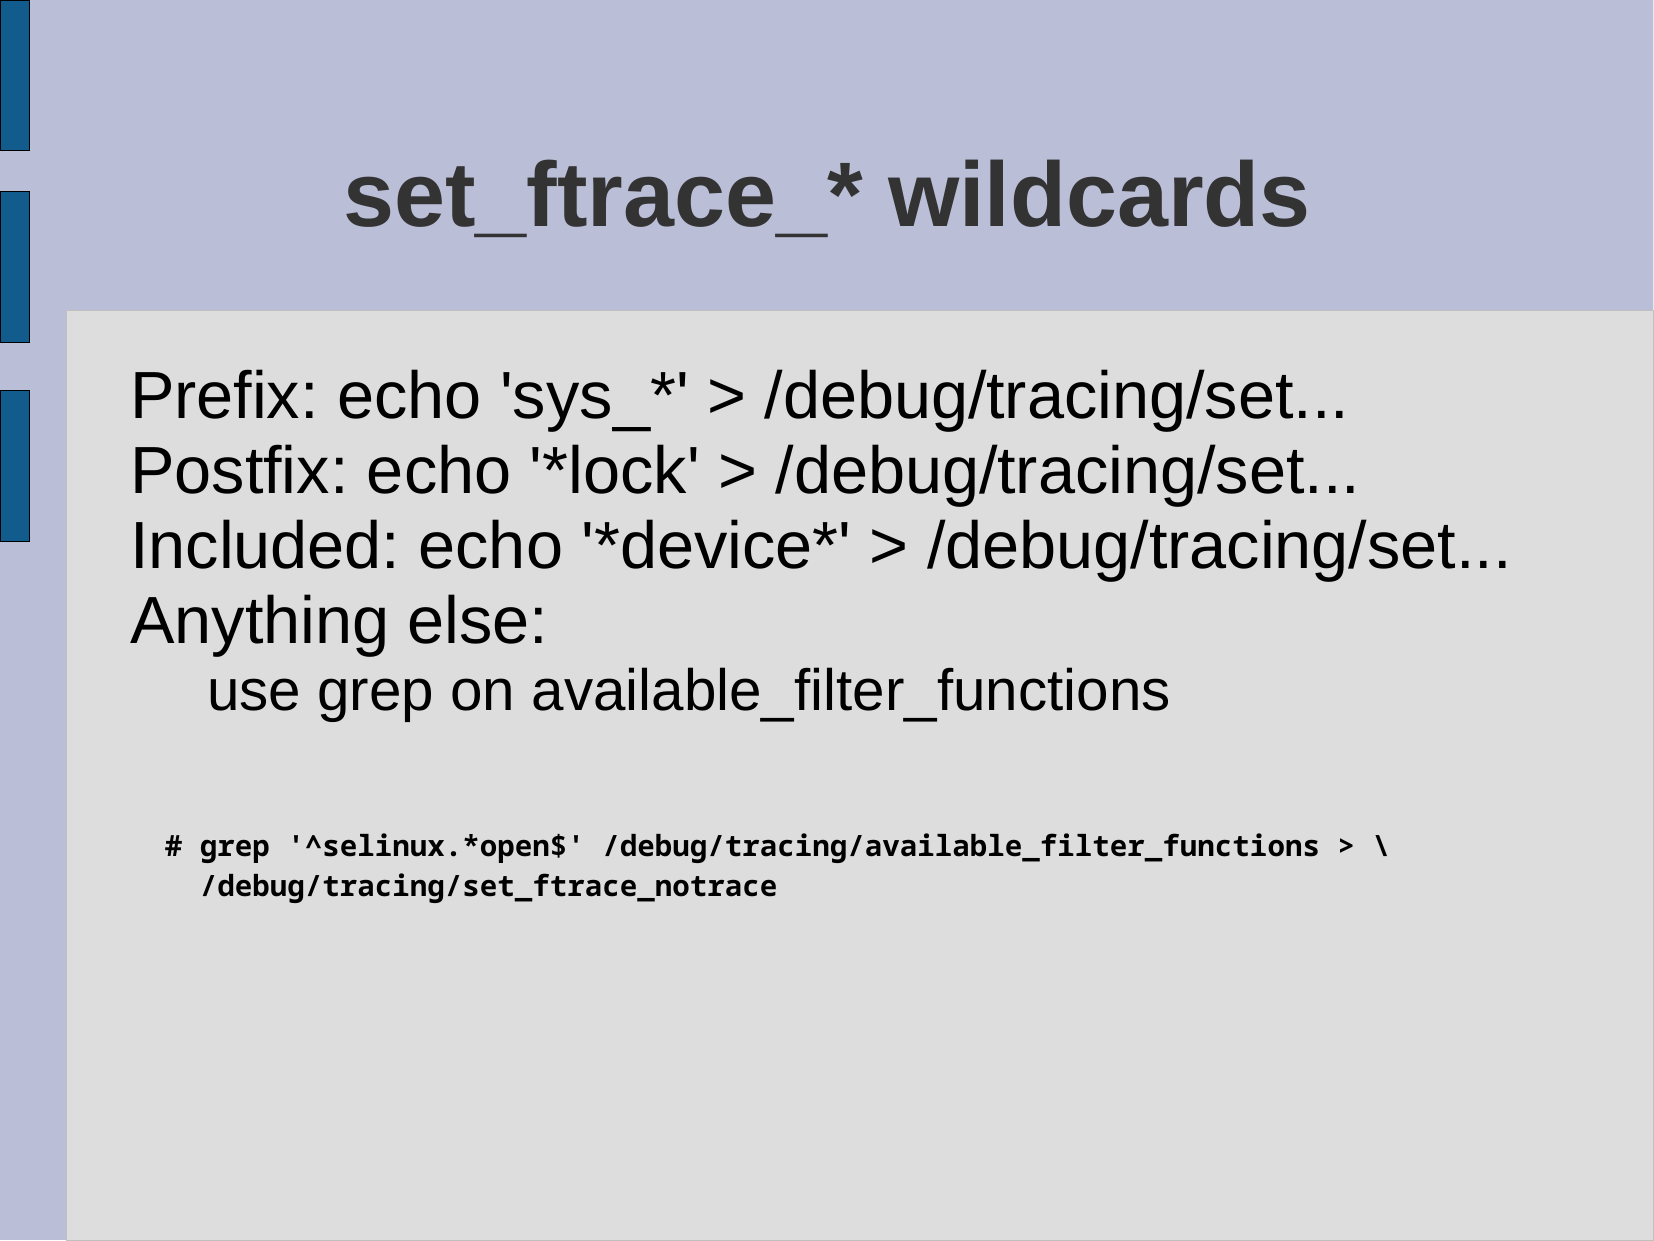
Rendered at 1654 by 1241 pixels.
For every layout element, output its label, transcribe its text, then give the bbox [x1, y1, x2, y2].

title set_ftrace_* wildcards [121, 98, 1534, 291]
list Prefix: echo 'sys_*' > /debug/tracing/set... Postfix: echo '*lock' > /debug/tracing/set... Included: echo '*device*' > /debug/tracing/set... Anything else: use grep on available_filter_functions [112, 358, 1604, 1126]
text_box # grep '^selinux.*open$' /debug/tracing/available_filter_functions > \ /debug/tracing/set_ftrace_notrace [150, 817, 1574, 901]
